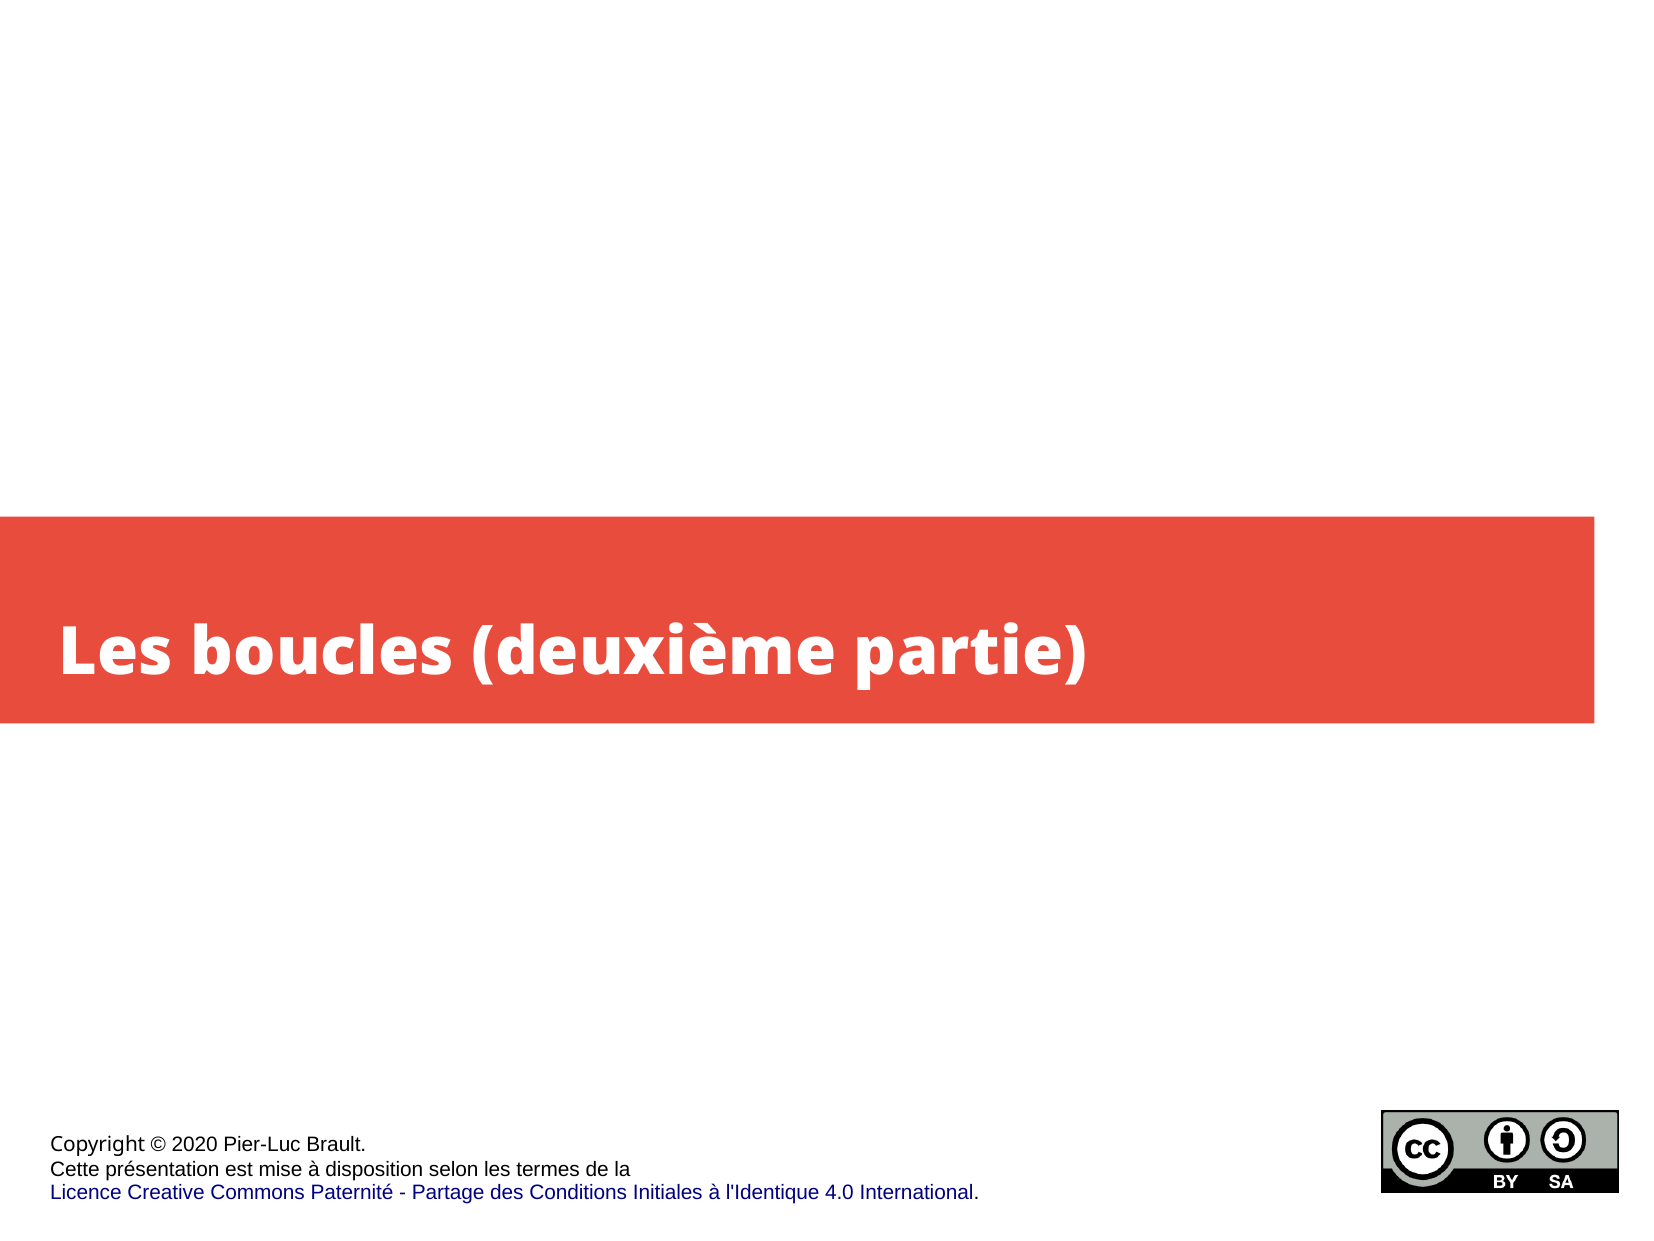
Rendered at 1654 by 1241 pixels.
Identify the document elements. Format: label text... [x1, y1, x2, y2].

title Les boucles (deuxième partie) [59, 546, 1595, 694]
text_box Copyright © 2020 Pier-Luc Brault. Cette présentation est mise à disposition selon les termes de la Licence Creative Commons Paternité - Partage des Conditions Initiales à l'Identique 4.0 International. [35, 1122, 1099, 1214]
picture [1381, 1110, 1619, 1193]
